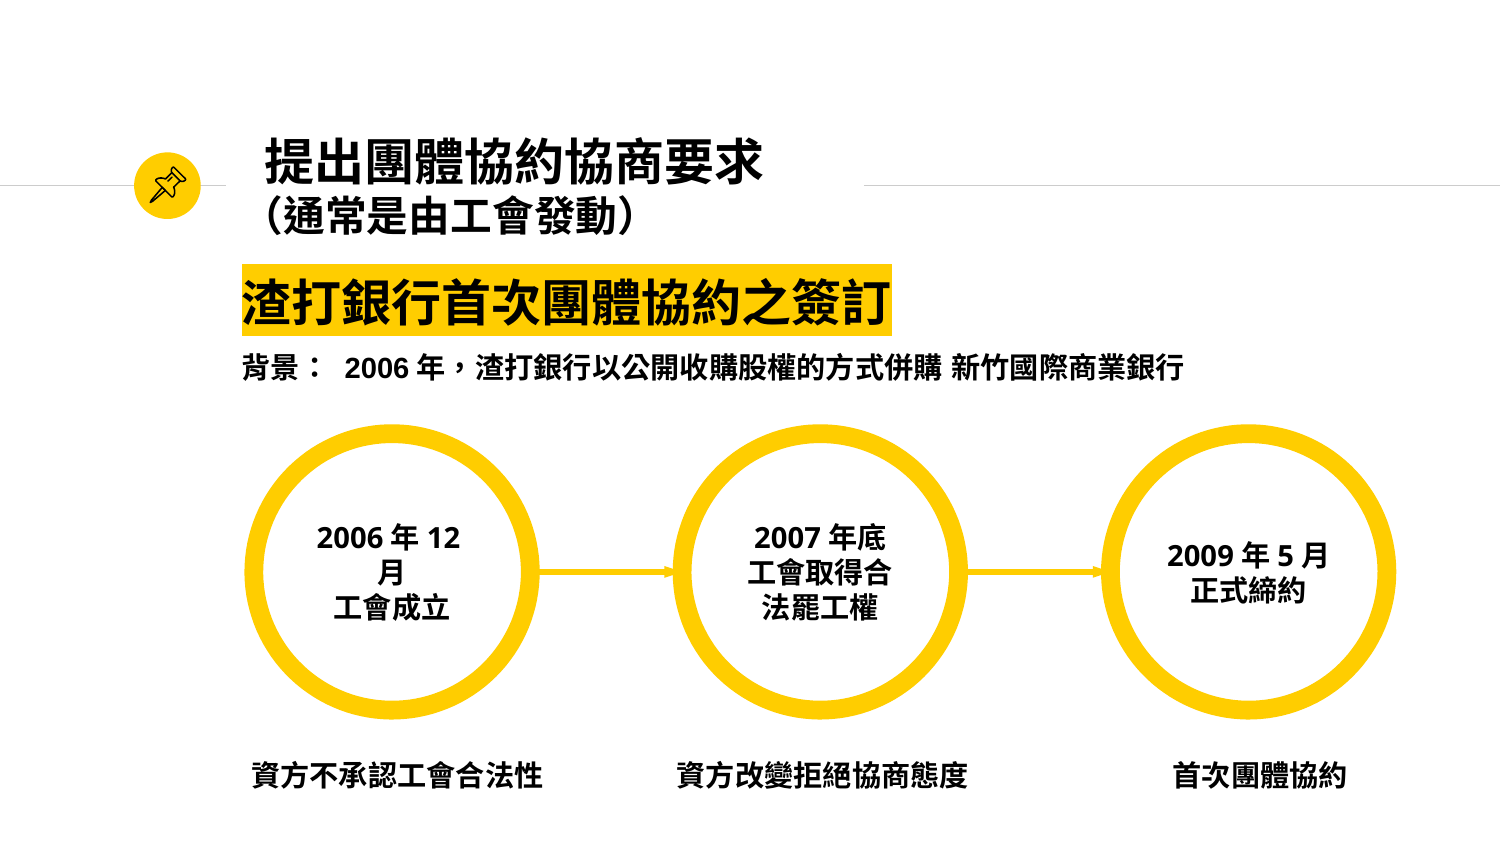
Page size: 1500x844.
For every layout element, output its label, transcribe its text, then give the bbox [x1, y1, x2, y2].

text_box 背景： 2006年，渣打銀行以公開收購股權的方式併購 新竹國際商業銀行 [226, 341, 1214, 393]
text_box 首次團體協約 [1157, 749, 1365, 800]
text_box 資方不承認工會合法性 [236, 749, 562, 800]
text_box 渣打銀行首次團體協約之簽訂 [226, 256, 1046, 341]
title 提出團體協約協商要求 （通常是由工會發動） [226, 114, 1211, 256]
text_box 資方改變拒絕協商態度 [661, 749, 987, 800]
text_box 2006年12月 工會成立 [253, 433, 531, 711]
text_box 2007年底 工會取得合法罷工權 [682, 433, 959, 711]
text_box 2009年5月 正式締約 [1110, 433, 1387, 711]
